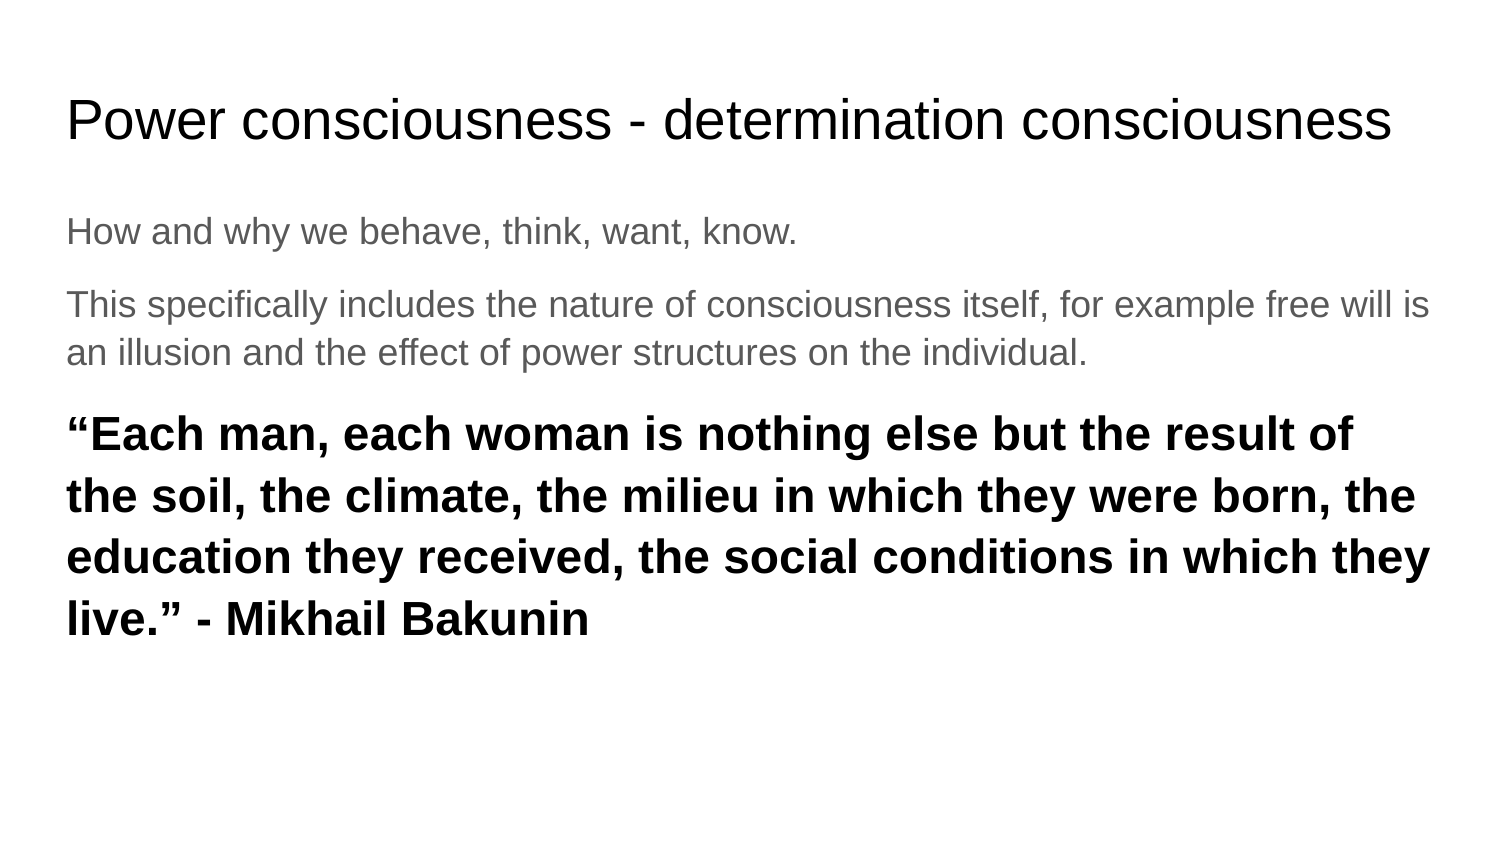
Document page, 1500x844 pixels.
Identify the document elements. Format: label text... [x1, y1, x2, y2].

list How and why we behave, think, want, know. This specifically includes the nature of consciousness itself, for example free will is an illusion and the effect of power structures on the individual. “Each man, each woman is nothing else but the result of the soil, the climate, the milieu in which they were born, the education they received, the social conditions in which they live.” - Mikhail Bakunin [51, 189, 1449, 750]
title Power consciousness - determination consciousness [51, 72, 1449, 167]
